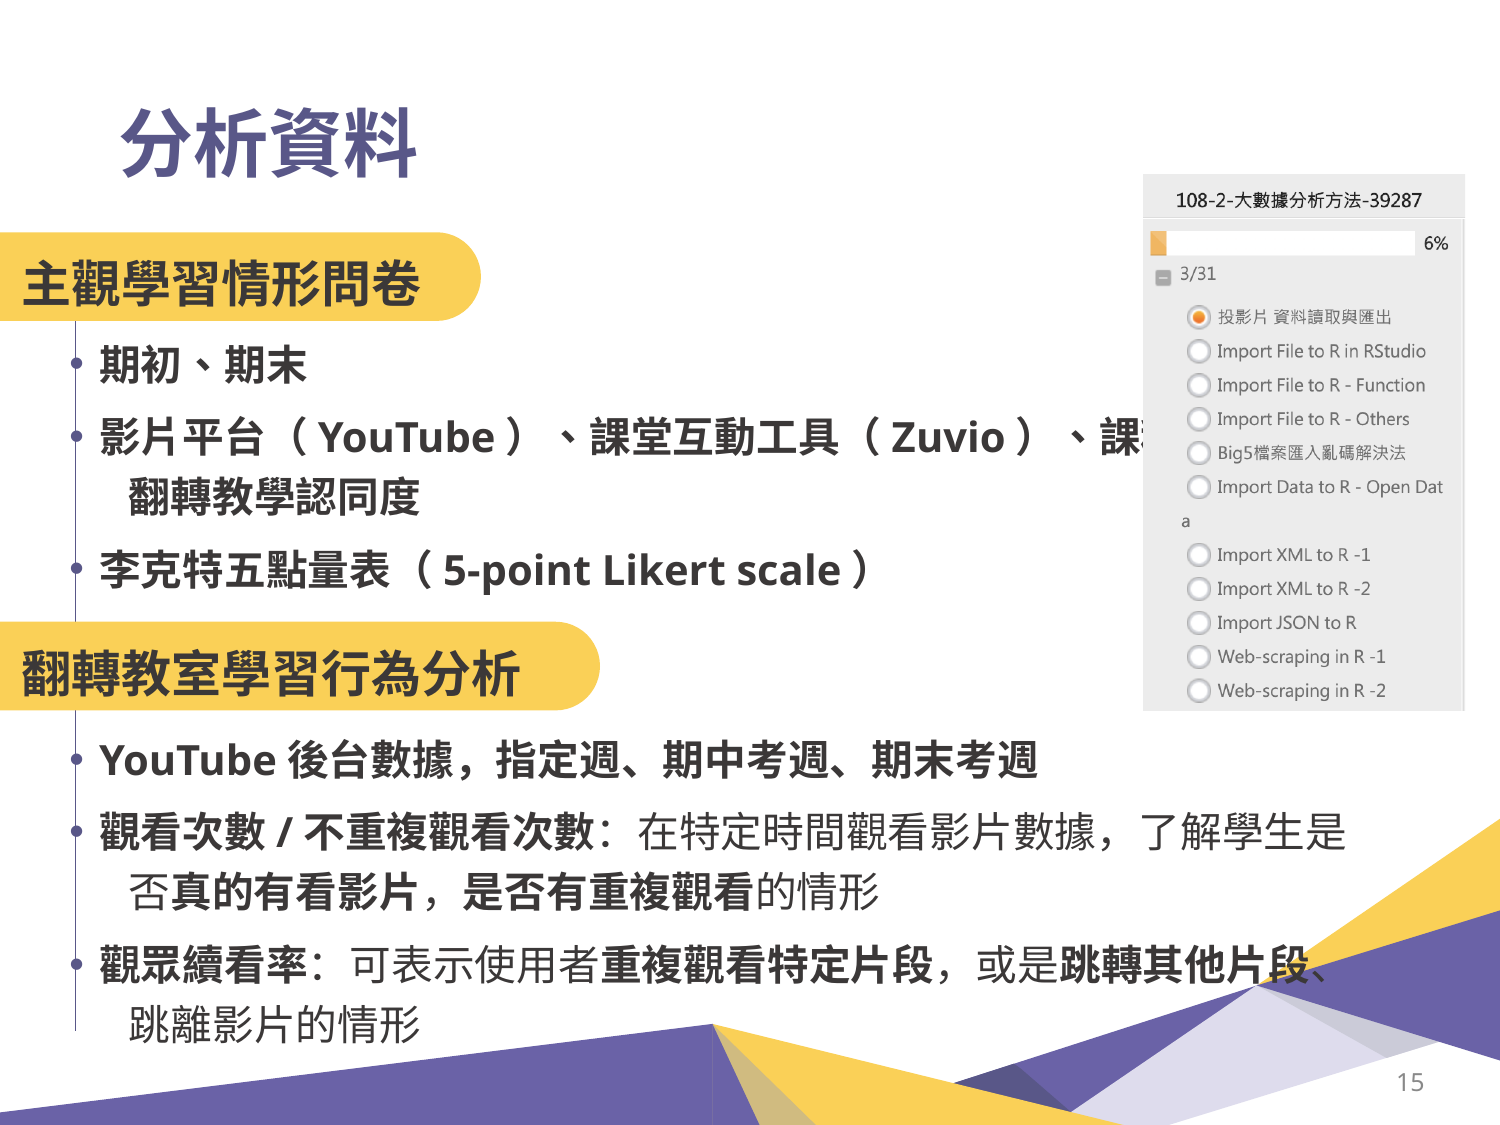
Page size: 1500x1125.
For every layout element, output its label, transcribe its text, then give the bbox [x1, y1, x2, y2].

text_box 期初、期末 影片平台（YouTube）、課堂互動工具（Zuvio）、課程滿意度、翻轉教學認同度 李克特五點量表（5-point Likert scale） [54, 321, 1143, 601]
text_box 15 [1381, 1053, 1477, 1114]
text_box 主觀學習情形問卷 [0, 232, 481, 321]
text_box YouTube後台數據，指定週、期中考週、期末考週 觀看次數/不重複觀看次數：在特定時間觀看影片數據，了解學生是否真的有看影片，是否有重複觀看的情形 觀眾續看率：可表示使用者重複觀看特定片段，或是跳轉其他片段、跳離影片的情形 [54, 716, 1364, 1056]
title 分析資料 [103, 59, 1397, 235]
picture [1143, 174, 1466, 711]
text_box 翻轉教室學習行為分析 [0, 621, 601, 711]
